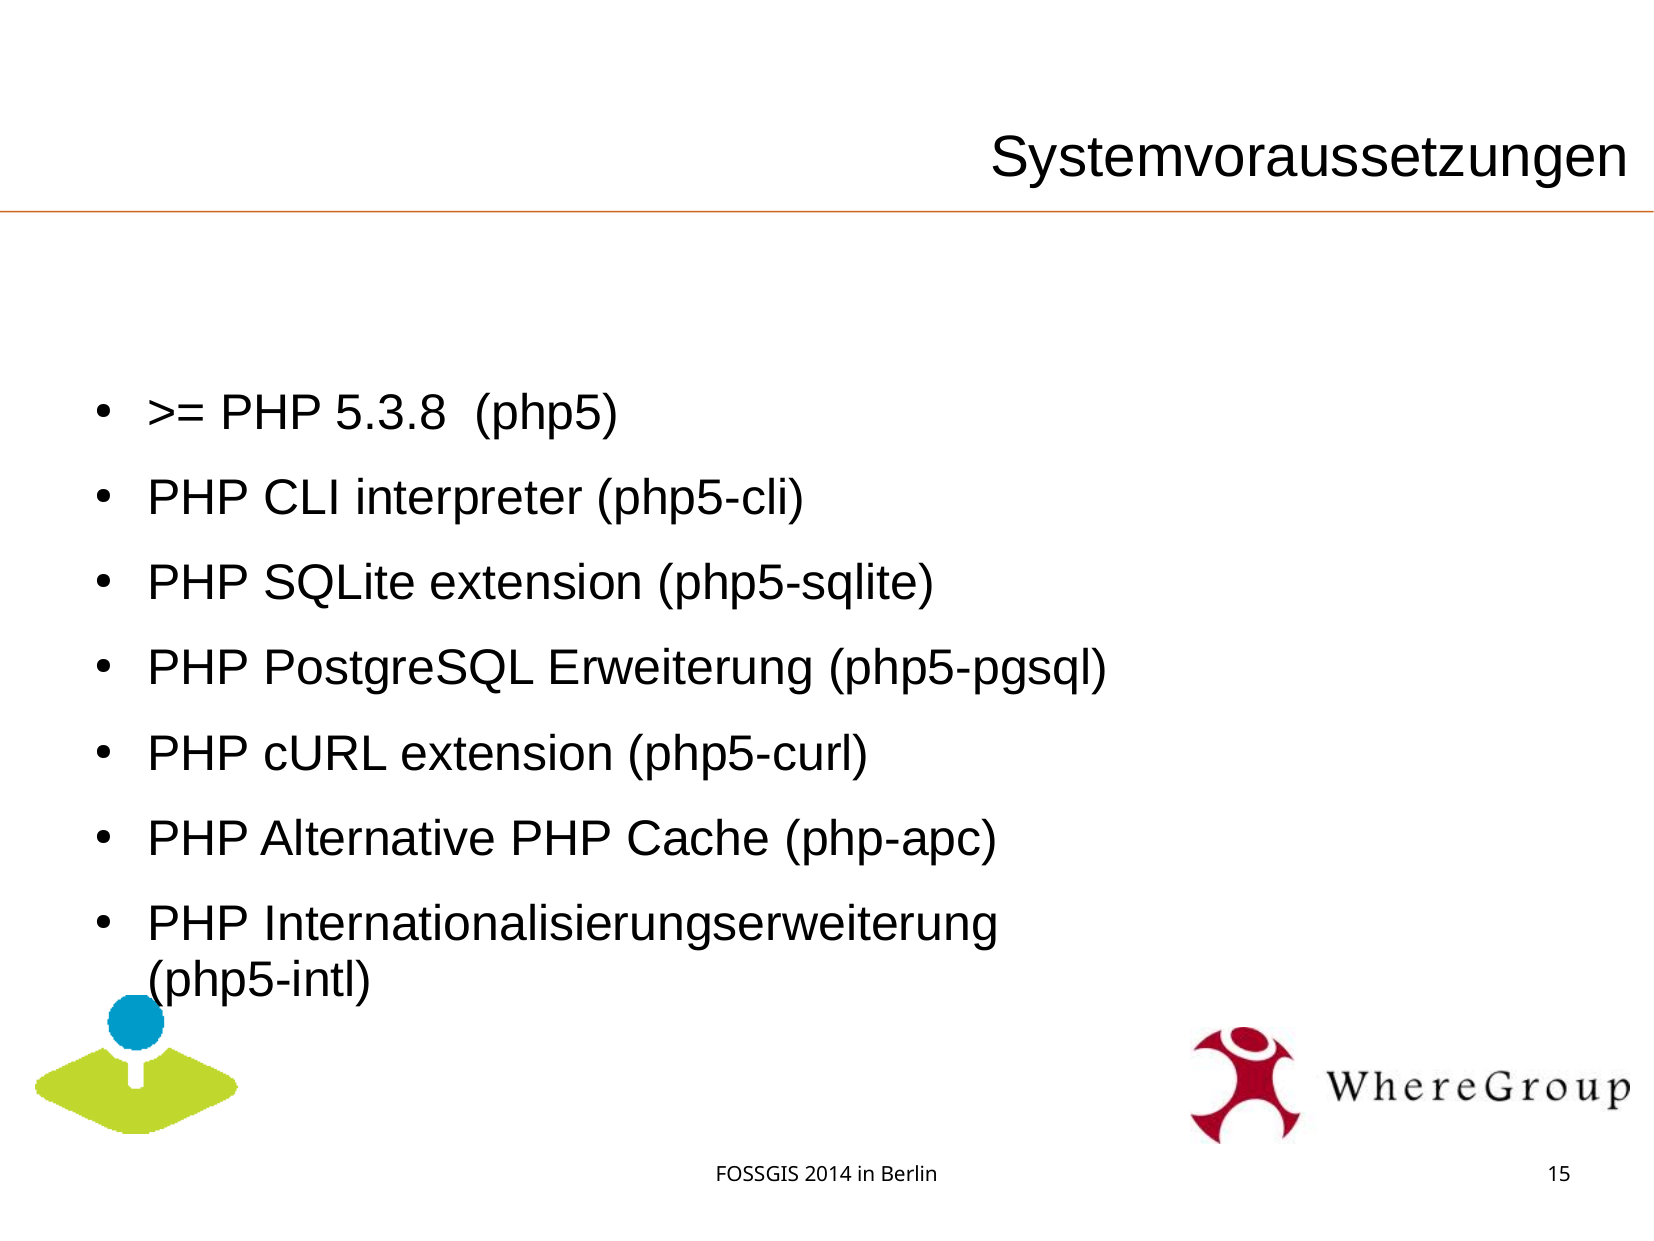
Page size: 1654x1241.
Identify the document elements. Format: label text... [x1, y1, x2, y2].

list >= PHP 5.3.8 (php5) PHP CLI interpreter (php5-cli) PHP SQLite extension (php5-sqlite) PHP PostgreSQL Erweiterung (php5-pgsql) PHP cURL extension (php5-curl) PHP Alternative PHP Cache (php-apc) PHP Internationalisierungserweiterung (php5-intl) [76, 383, 1565, 1188]
title Systemvoraussetzungen [141, 100, 1630, 213]
picture [1565, 1027, 1630, 1144]
picture [35, 995, 76, 1134]
